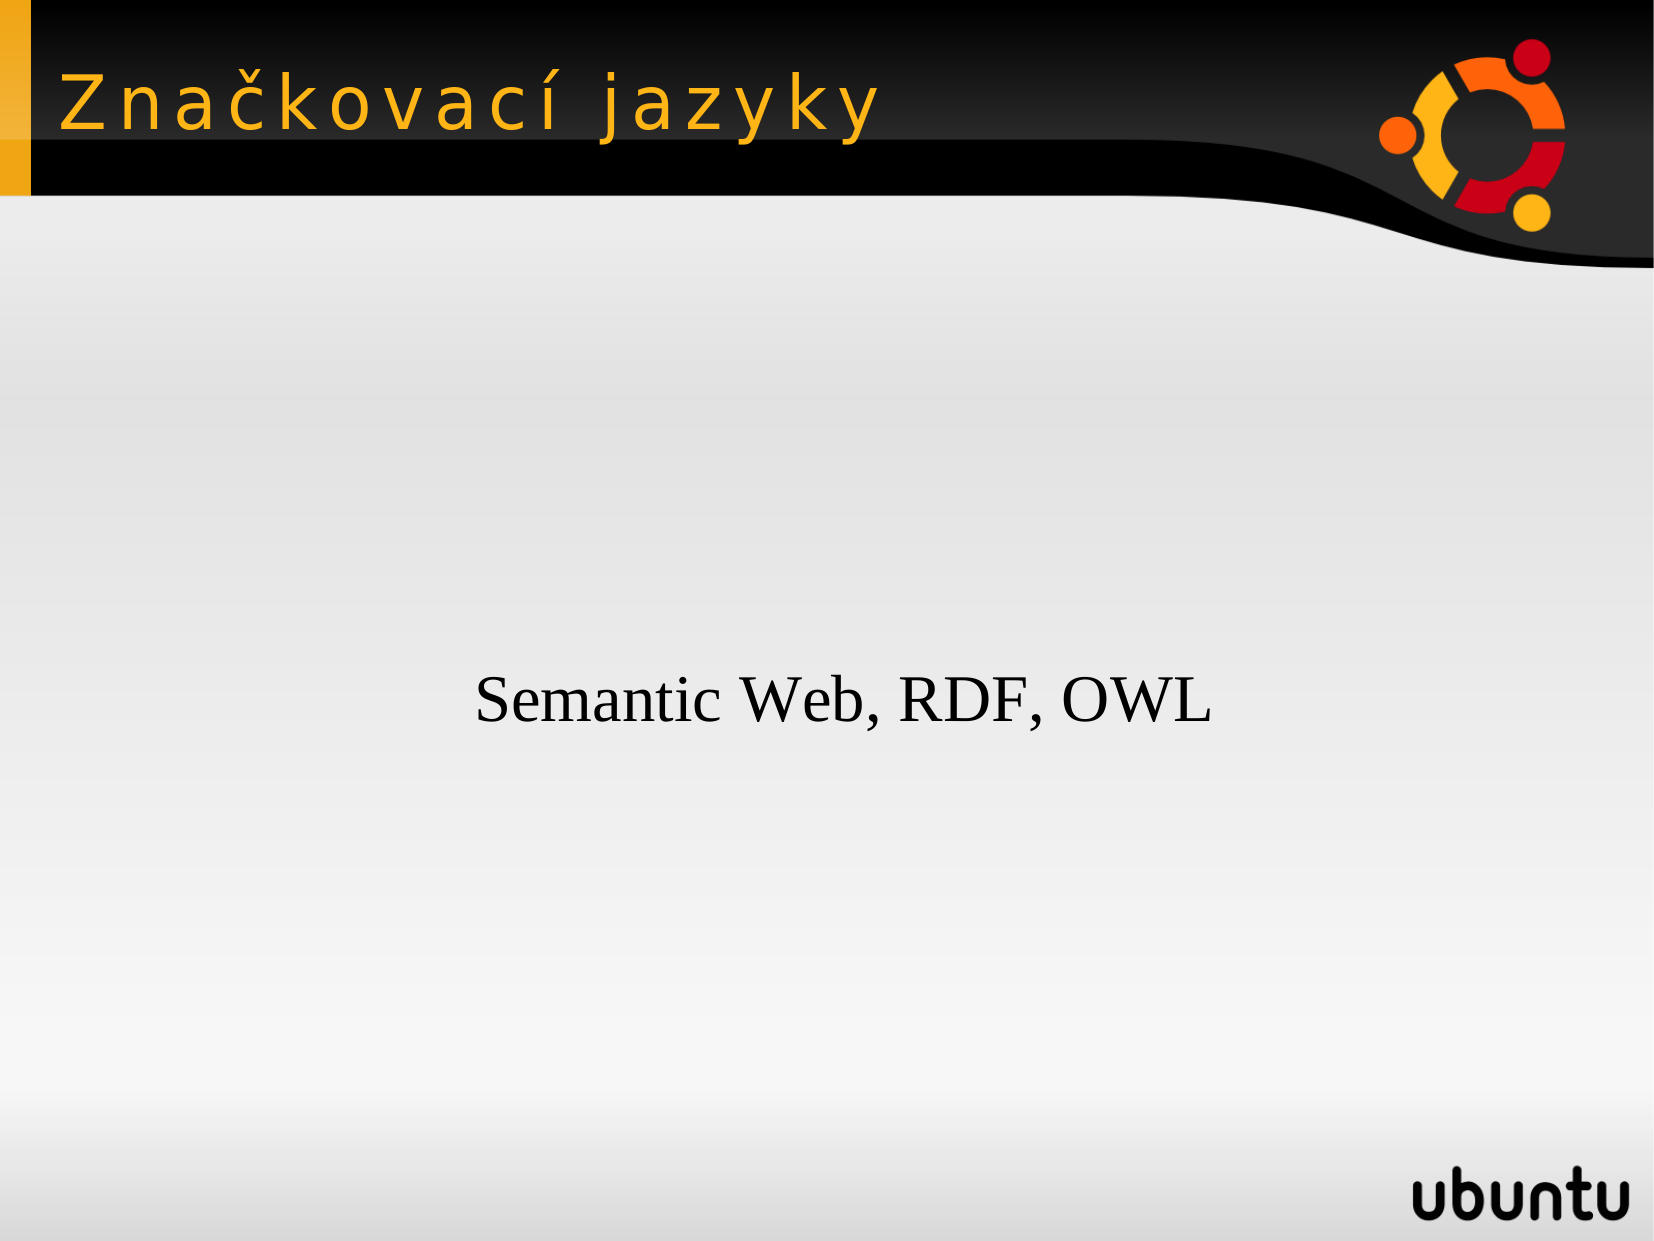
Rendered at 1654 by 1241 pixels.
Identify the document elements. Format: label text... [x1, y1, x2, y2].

subtitle Semantic Web, RDF, OWL [82, 290, 1571, 1109]
title Značkovací jazyky [59, 29, 1270, 178]
picture [0, 0, 1654, 1241]
